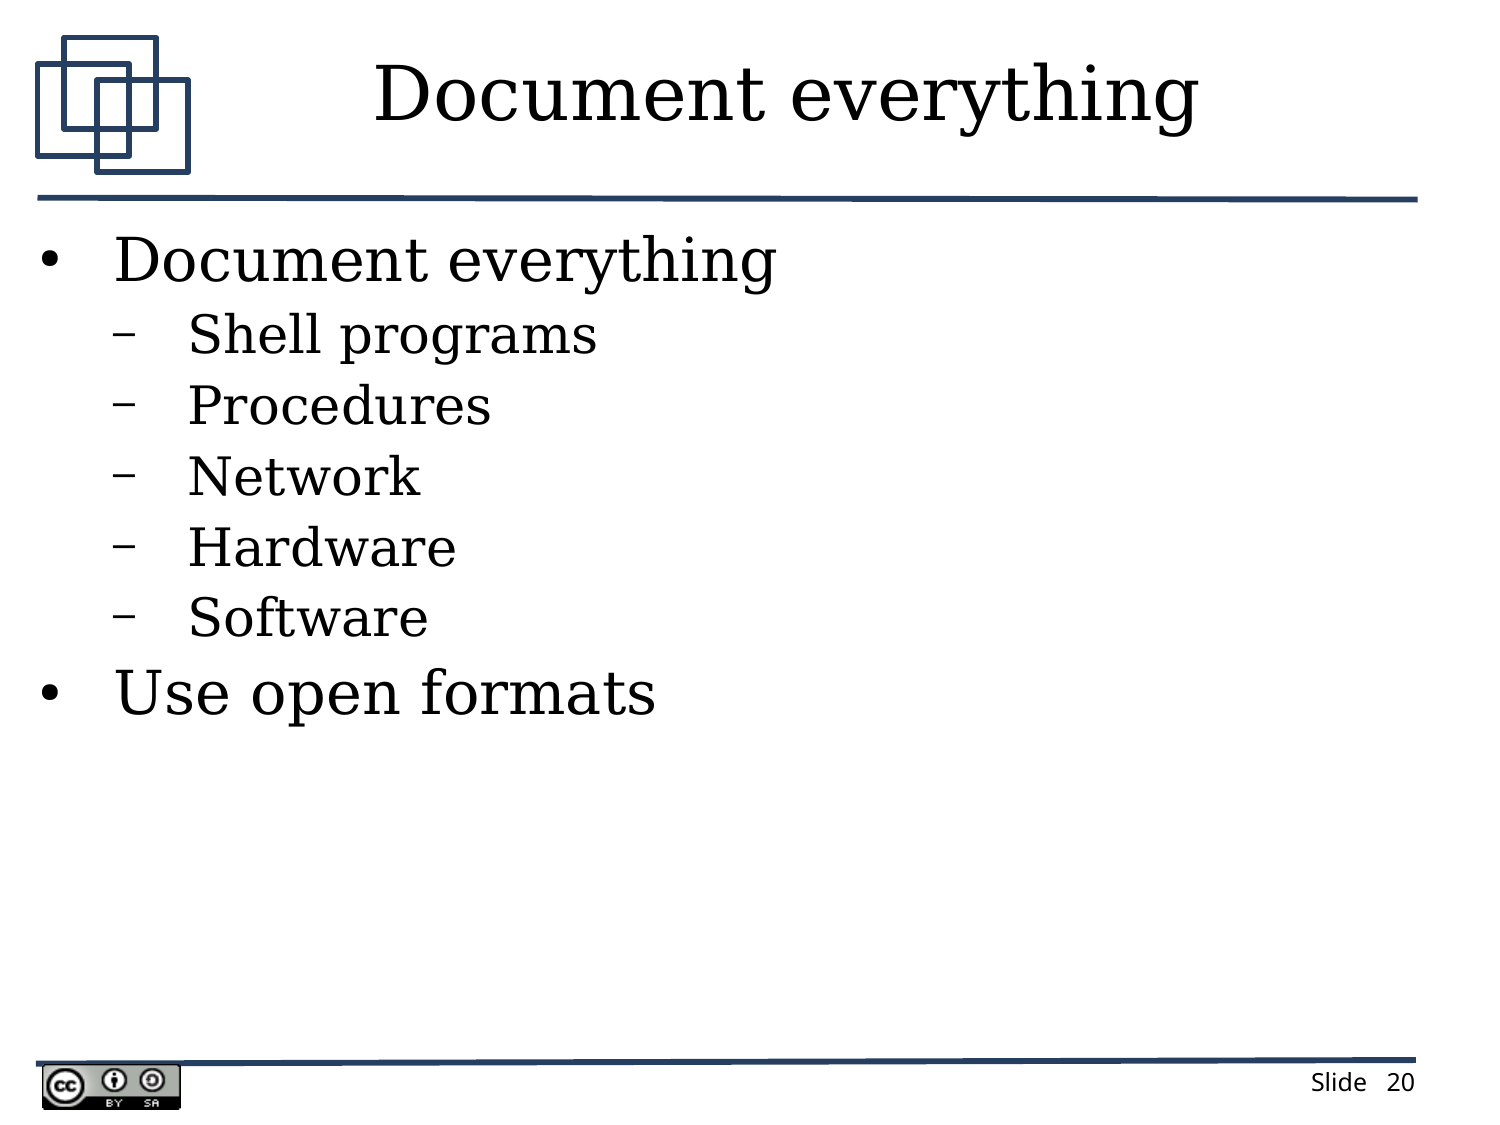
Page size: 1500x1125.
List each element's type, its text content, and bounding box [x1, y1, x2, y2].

picture [42, 1064, 181, 1110]
list Document everything Shell programs Procedures Network Hardware Software Use open formats [37, 224, 1425, 1040]
title Document everything [150, 0, 1425, 188]
